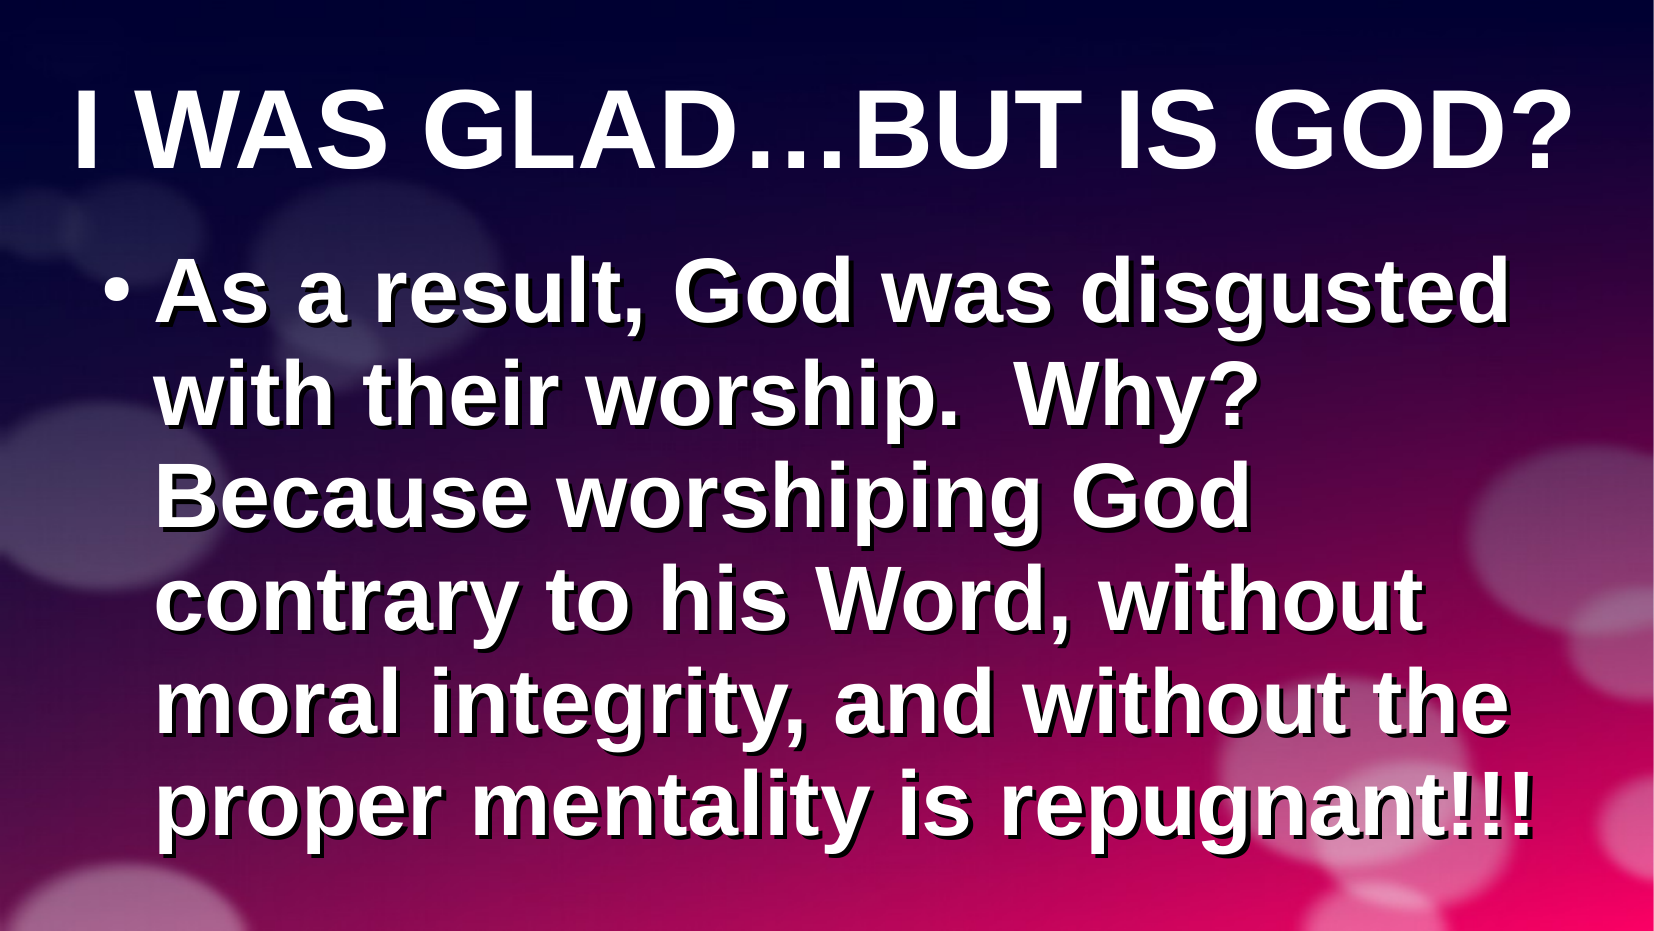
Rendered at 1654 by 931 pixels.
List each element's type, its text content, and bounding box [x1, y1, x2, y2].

title I WAS GLAD…BUT IS GOD? [45, 3, 1606, 256]
picture [0, 0, 1654, 931]
list As a result, God was disgusted with their worship. Why? Because worshiping God contrary to his Word, without moral integrity, and without the proper mentality is repugnant!!! [82, 240, 1571, 901]
